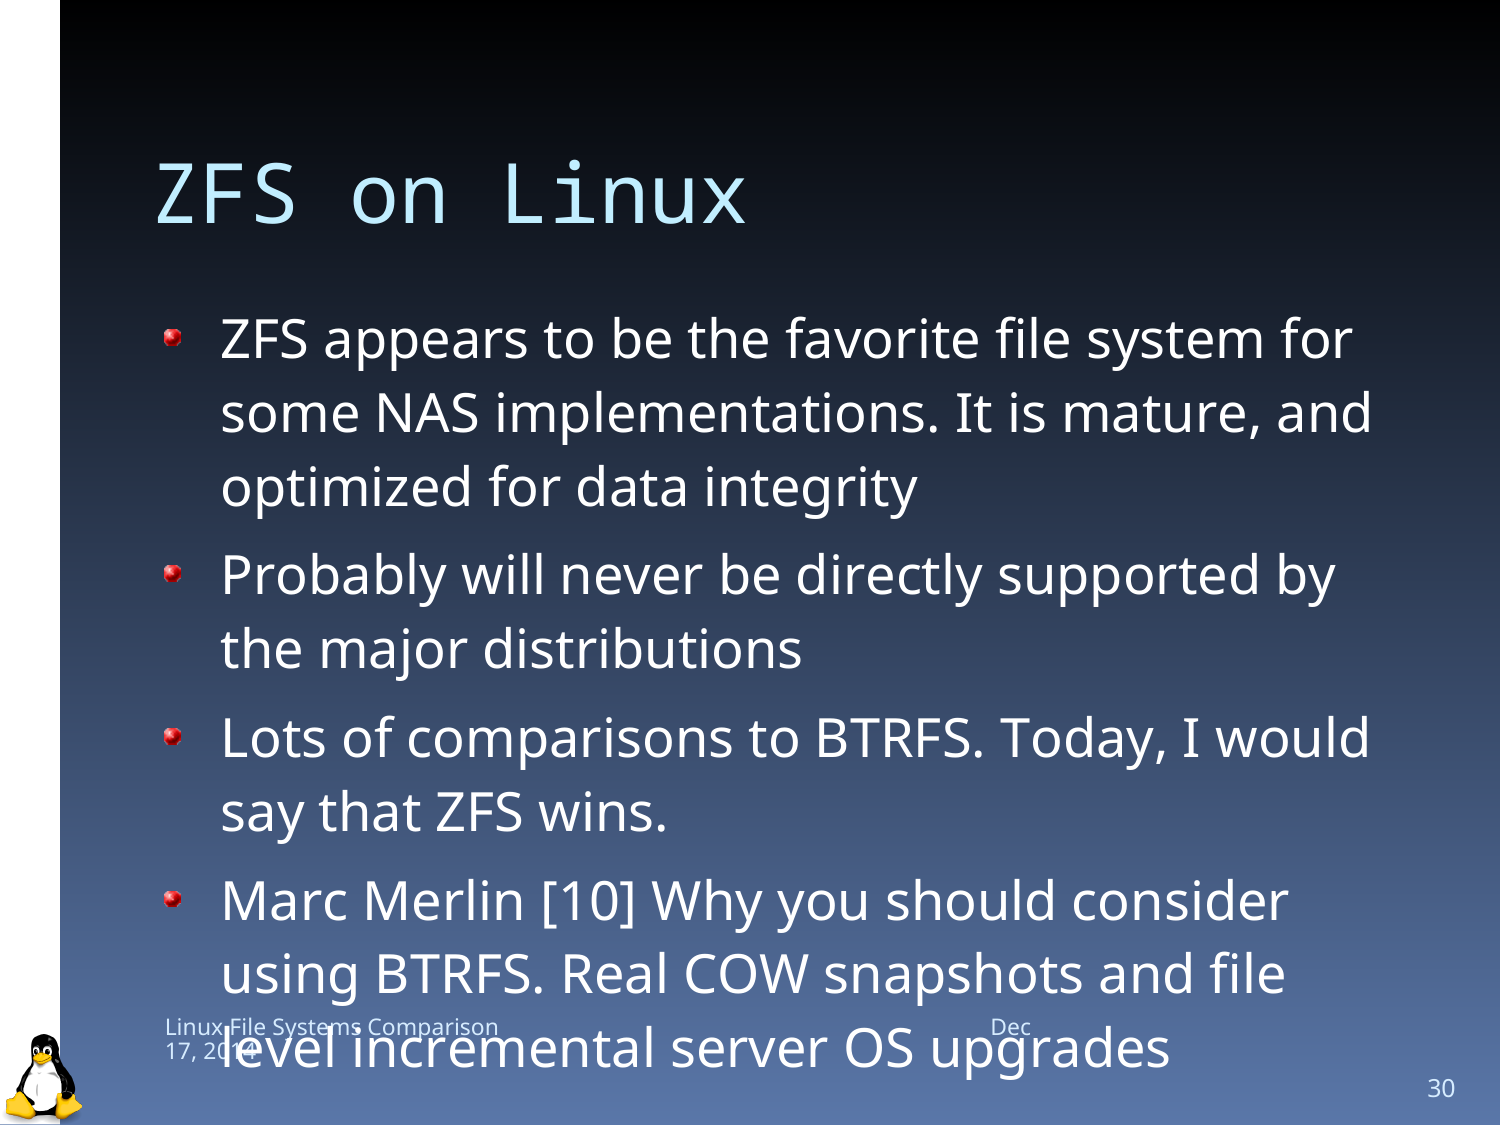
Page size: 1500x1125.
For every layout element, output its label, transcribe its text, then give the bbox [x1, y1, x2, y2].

title ZFS on Linux [149, 84, 1425, 292]
picture [0, 1034, 82, 1125]
list ZFS appears to be the favorite file system for some NAS implementations. It is mature, and optimized for data integrity Probably will never be directly supported by the major distributions Lots of comparisons to BTRFS. Today, I would say that ZFS wins. Marc Merlin [10] Why you should consider using BTRFS. Real COW snapshots and file level incremental server OS upgrades [149, 292, 1425, 987]
